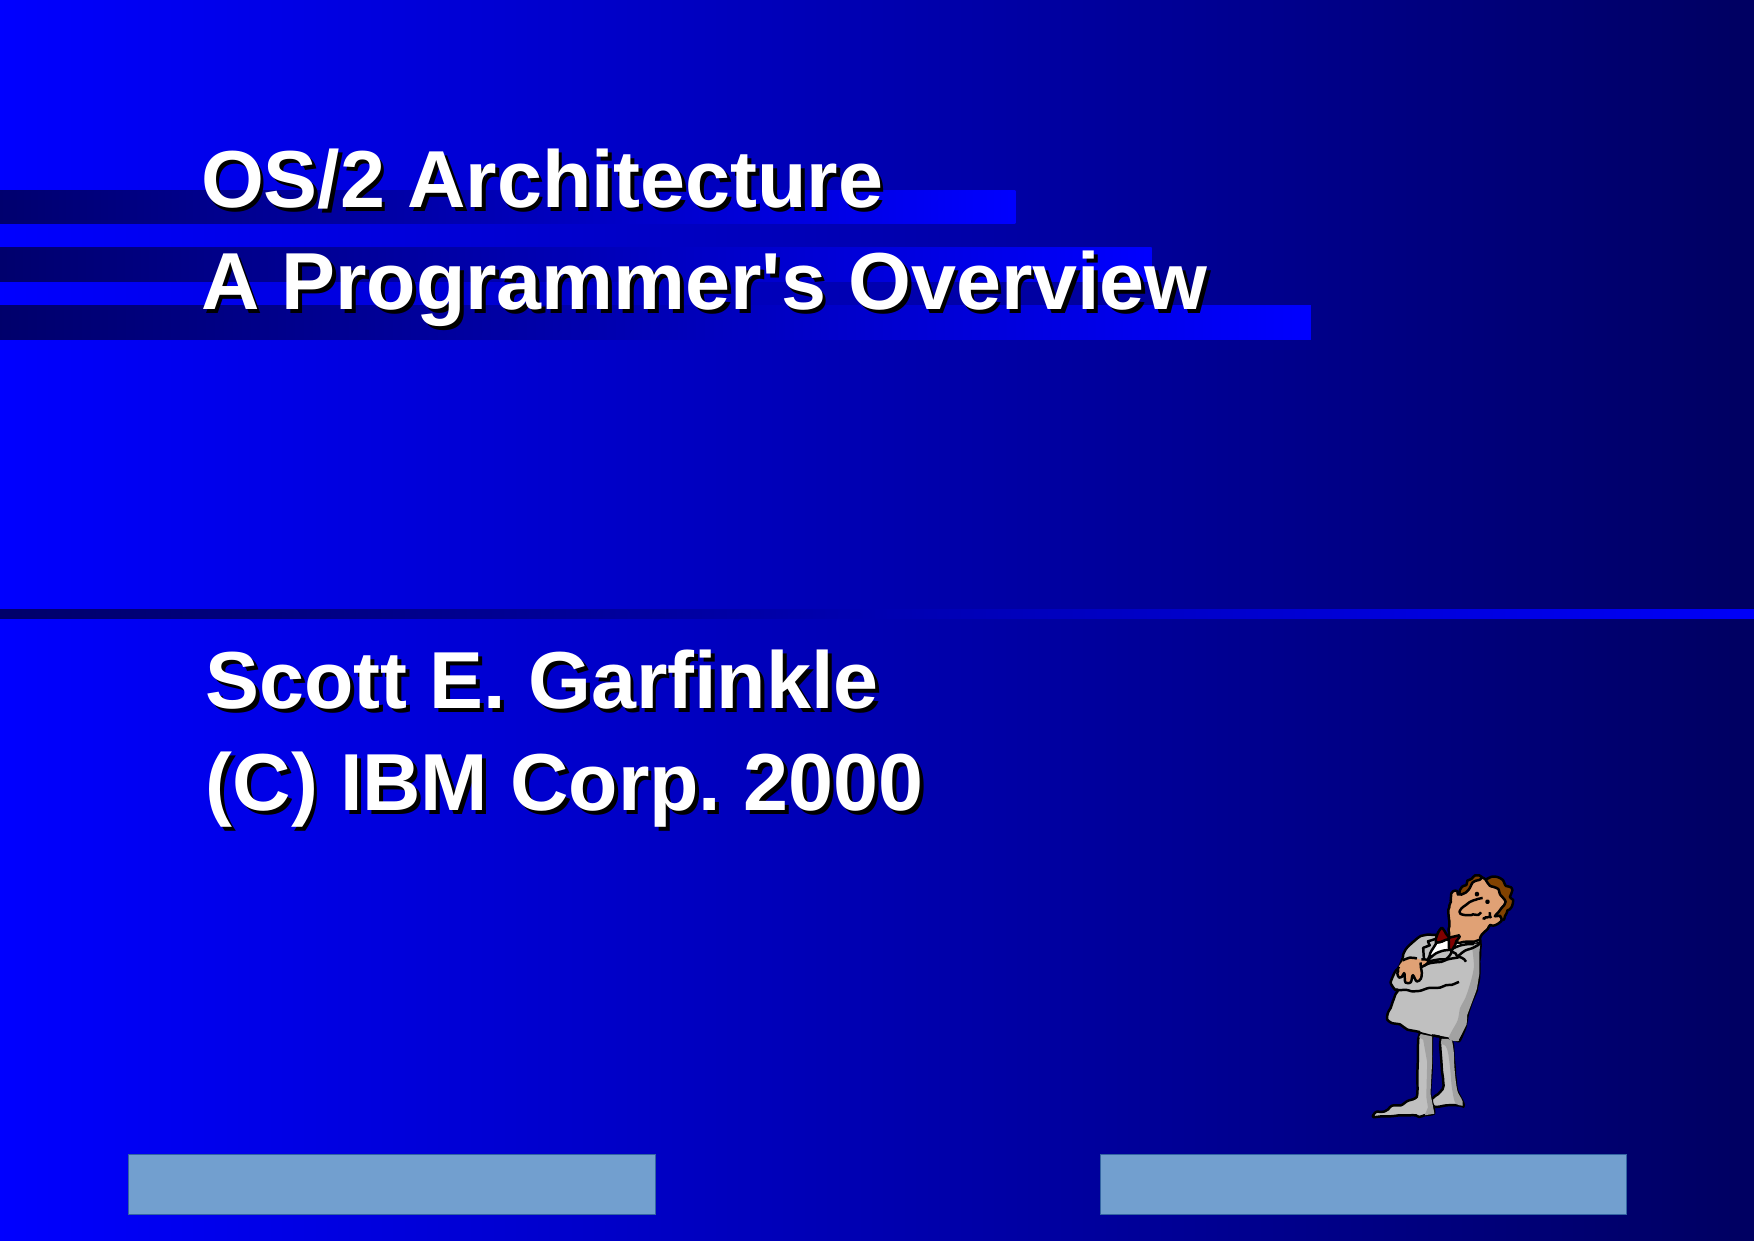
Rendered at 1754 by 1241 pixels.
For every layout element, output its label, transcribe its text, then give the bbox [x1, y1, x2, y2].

text_box OS/2 Architecture A Programmer's Overview [201, 134, 1578, 347]
text_box Scott E. Garfinkle (C) IBM Corp. 2000 [205, 635, 1583, 848]
text_box [1372, 875, 1514, 1118]
